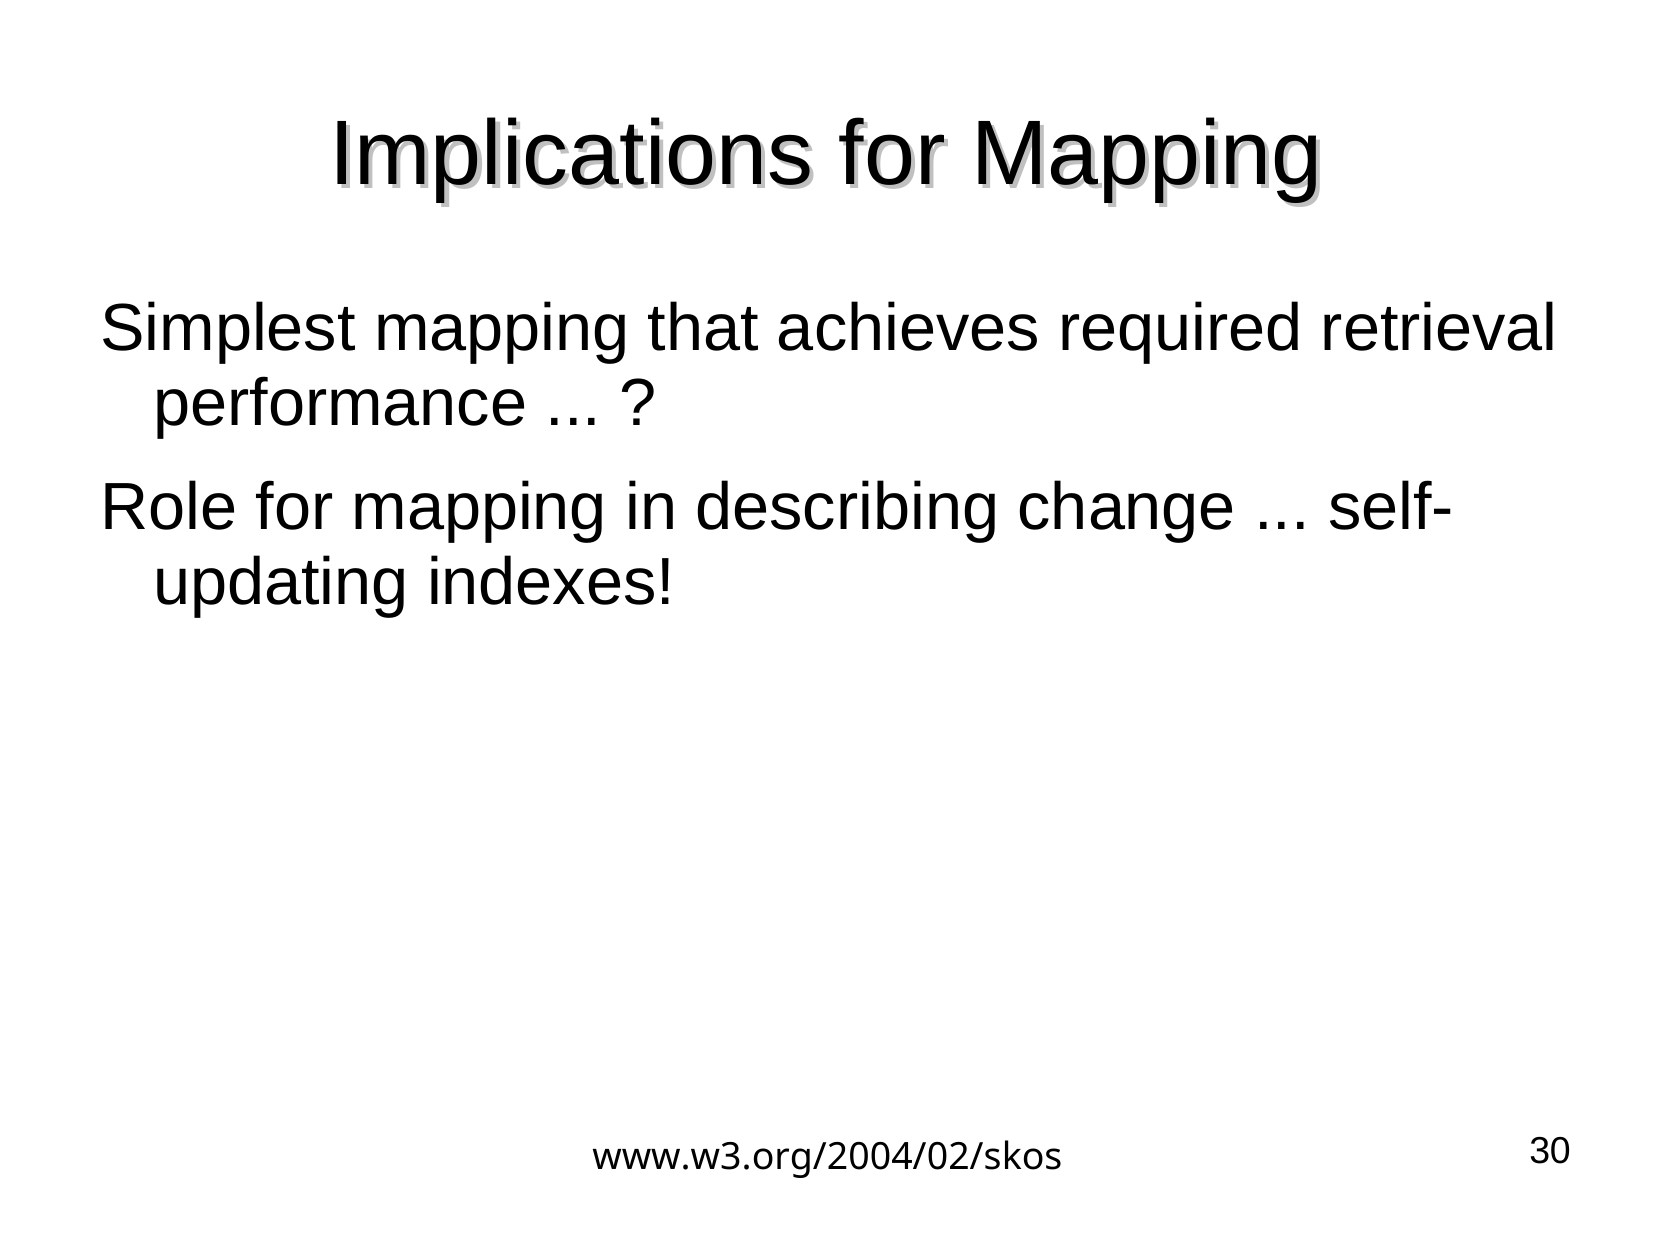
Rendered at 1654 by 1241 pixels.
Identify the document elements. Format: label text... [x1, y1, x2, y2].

title Implications for Mapping [82, 49, 1571, 257]
list Simplest mapping that achieves required retrieval performance ... ? Role for mapping in describing change ... self-updating indexes! [82, 290, 1571, 1109]
